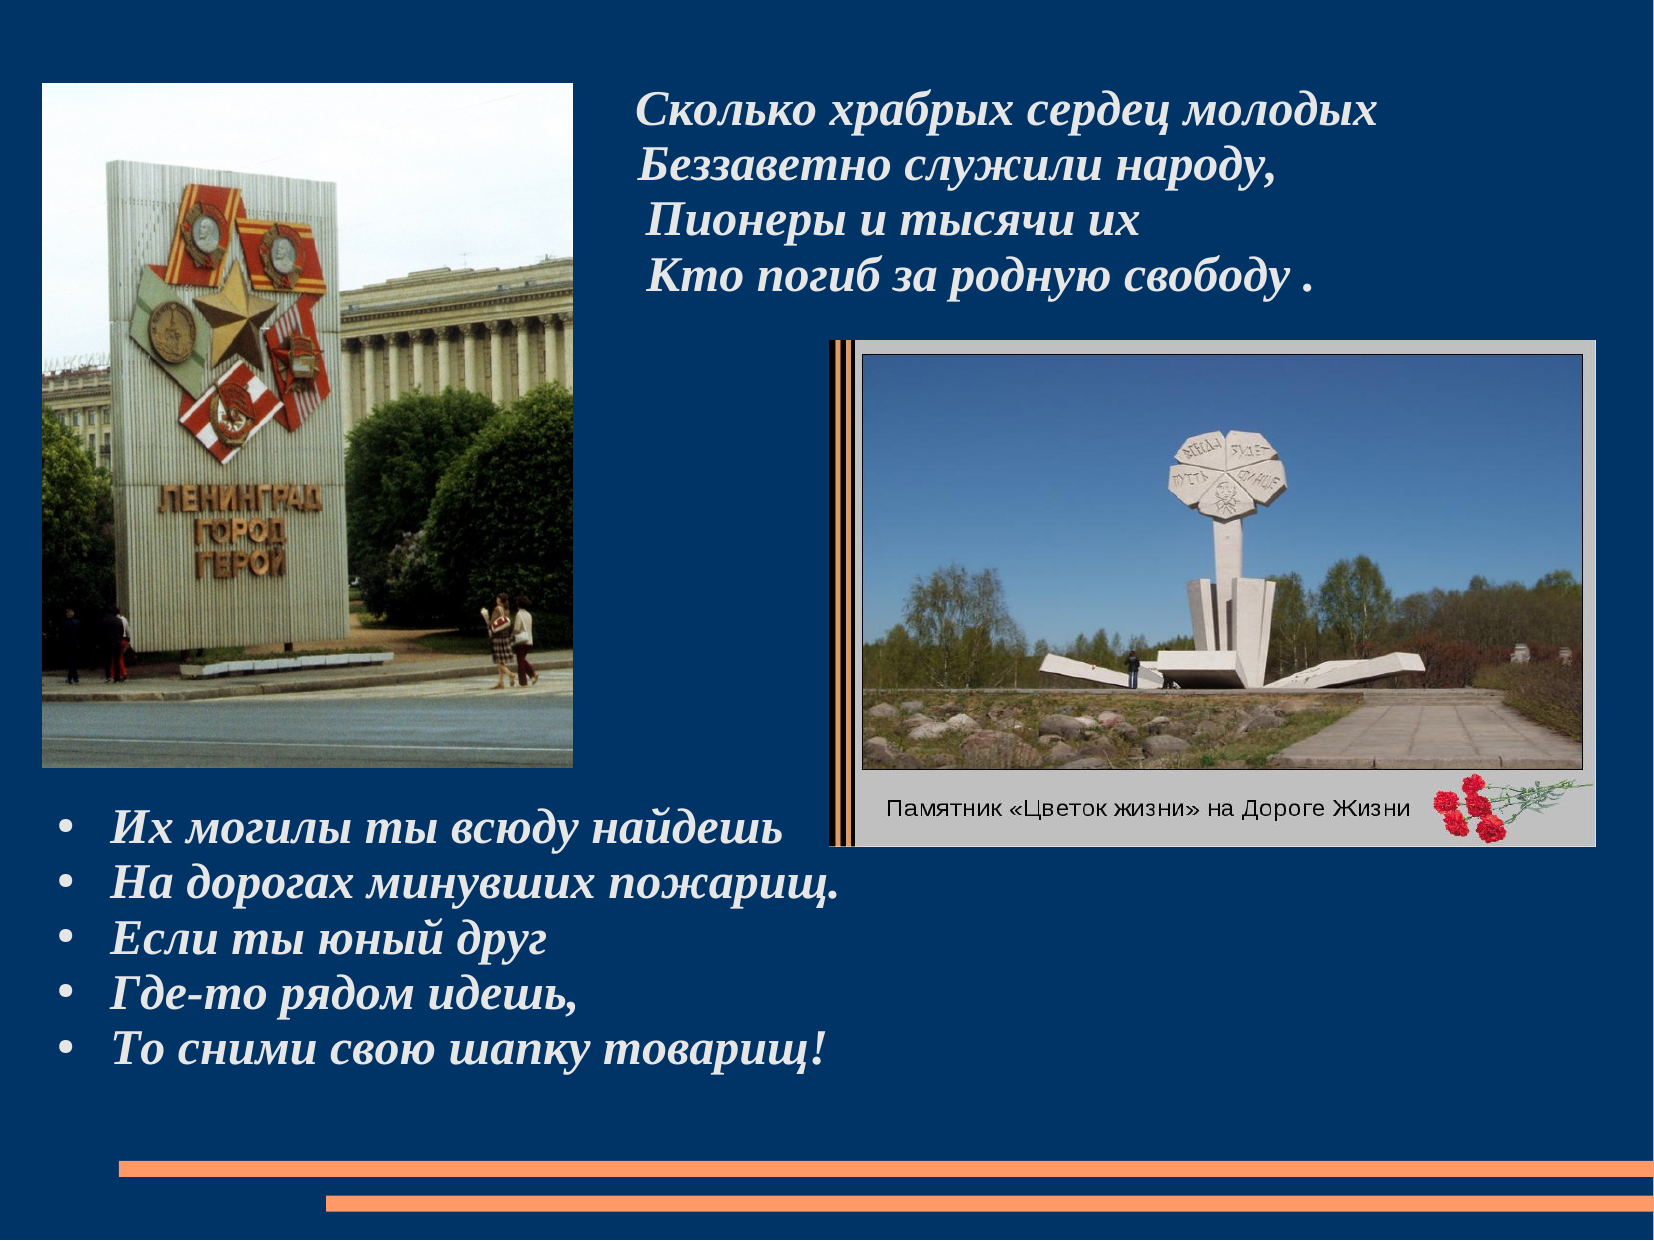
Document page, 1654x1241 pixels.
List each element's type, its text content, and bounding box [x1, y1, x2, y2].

picture [42, 83, 573, 768]
list Сколько храбрых сердец молодых Беззаветно служили народу, Пионеры и тысячи их Кто погиб за родную свободу . Их могилы ты всюду найдешь На дорогах минувших пожарищ. Если ты юный друг Где-то рядом идешь, То сними свою шапку товарищ! [39, 80, 1479, 1241]
picture [829, 340, 1596, 847]
